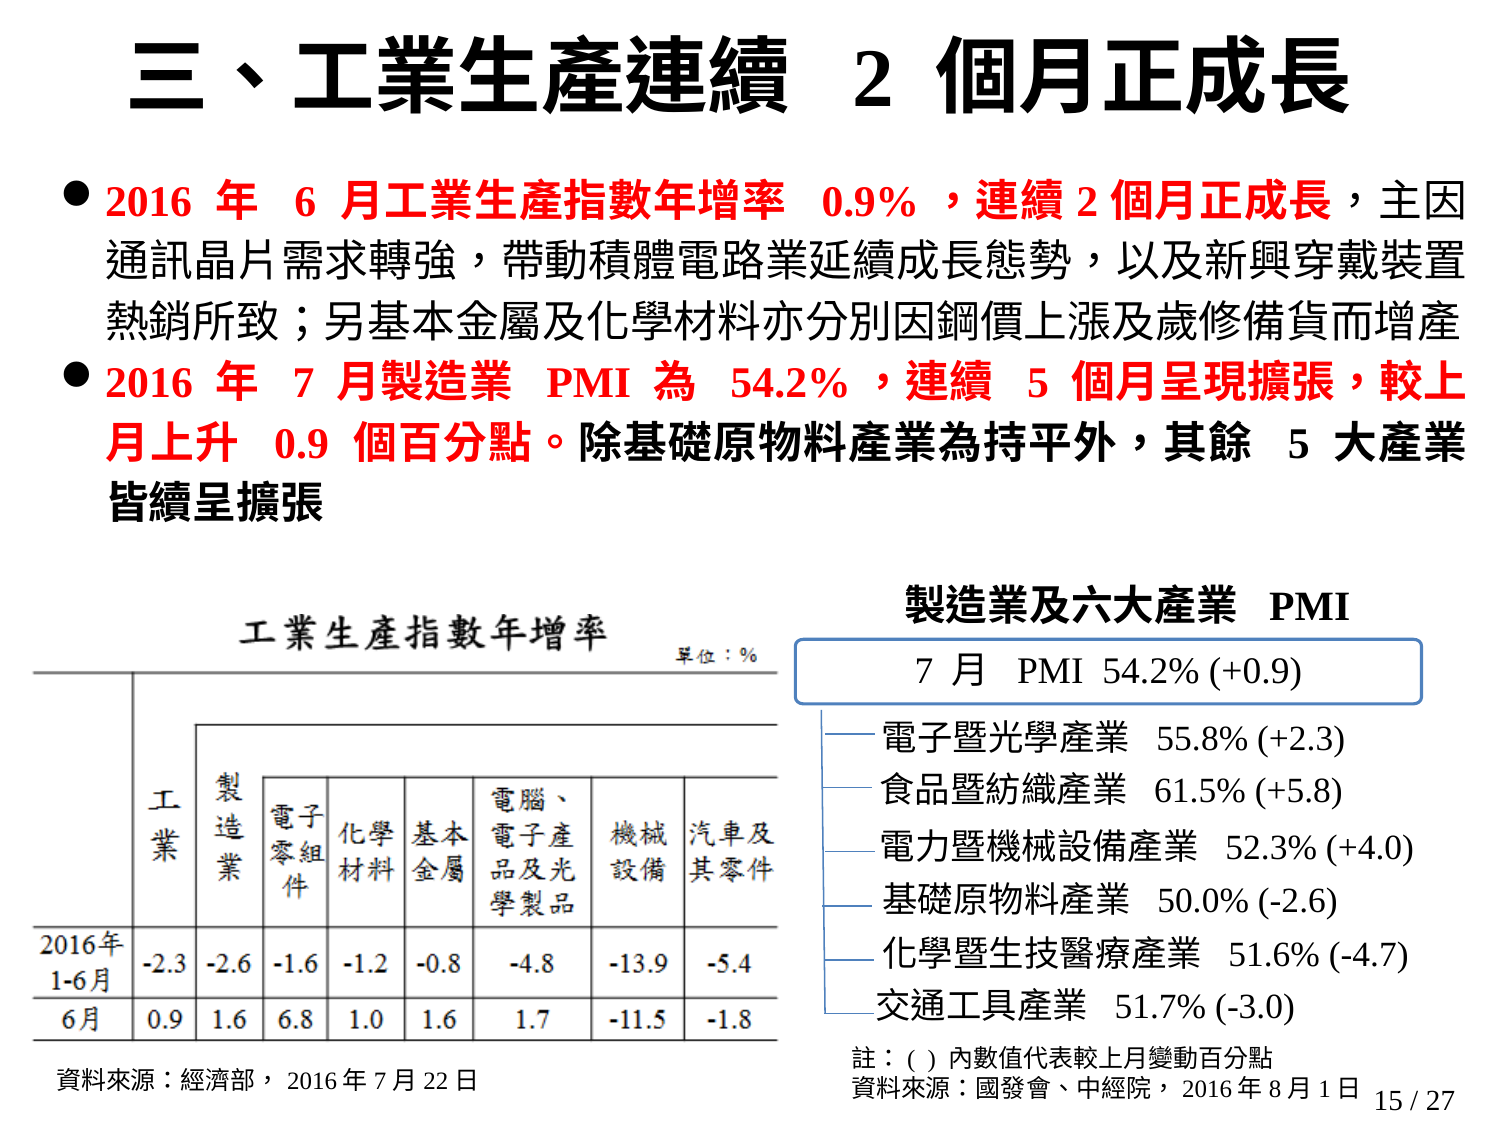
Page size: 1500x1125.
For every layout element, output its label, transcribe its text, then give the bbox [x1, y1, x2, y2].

text_box 製造業及六大產業 PMI [748, 571, 1500, 636]
text_box 電力暨機械設備產業 52.3% (+4.0) [872, 818, 1463, 877]
text_box 基礎原物料產業 50.0% (-2.6) [875, 872, 1401, 928]
text_box 2016 年 6 月工業生產指數年增率 0.9%，連續2個月正成長，主因通訊晶片需求轉強，帶動積體電路業延續成長態勢，以及新興穿戴裝置熱銷所致；另基本金屬及化學材料亦分別因鋼價上漲及歲修備貨而增產 2016 年 7 月製造業 PMI 為 54.2%，連續 5 個月呈現擴張，較上月上升 0.9 個百分點。除基礎原物料產業為持平外，其餘 5 大產業皆續呈擴張 [0, 147, 1500, 498]
text_box 7 月 PMI 54.2% (+0.9) [795, 639, 1422, 704]
text_box 註：( ) 內數值代表較上月變動百分點 資料來源：國發會、中經院，2016年8月1日 [836, 1034, 1388, 1110]
text_box 交通工具產業 51.7% (-3.0) [867, 978, 1459, 1037]
picture [23, 614, 785, 1063]
text_box 化學暨生技醫療產業 51.6% (-4.7) [875, 925, 1466, 984]
text_box 三、工業生產連續 2 個月正成長 [0, 0, 1477, 151]
text_box 食品暨紡織產業 61.5% (+5.8) [871, 762, 1398, 820]
text_box 電子暨光學產業 55.8% (+2.3) [874, 709, 1401, 767]
text_box 資料來源：經濟部，2016年7月22日 [41, 1058, 828, 1101]
